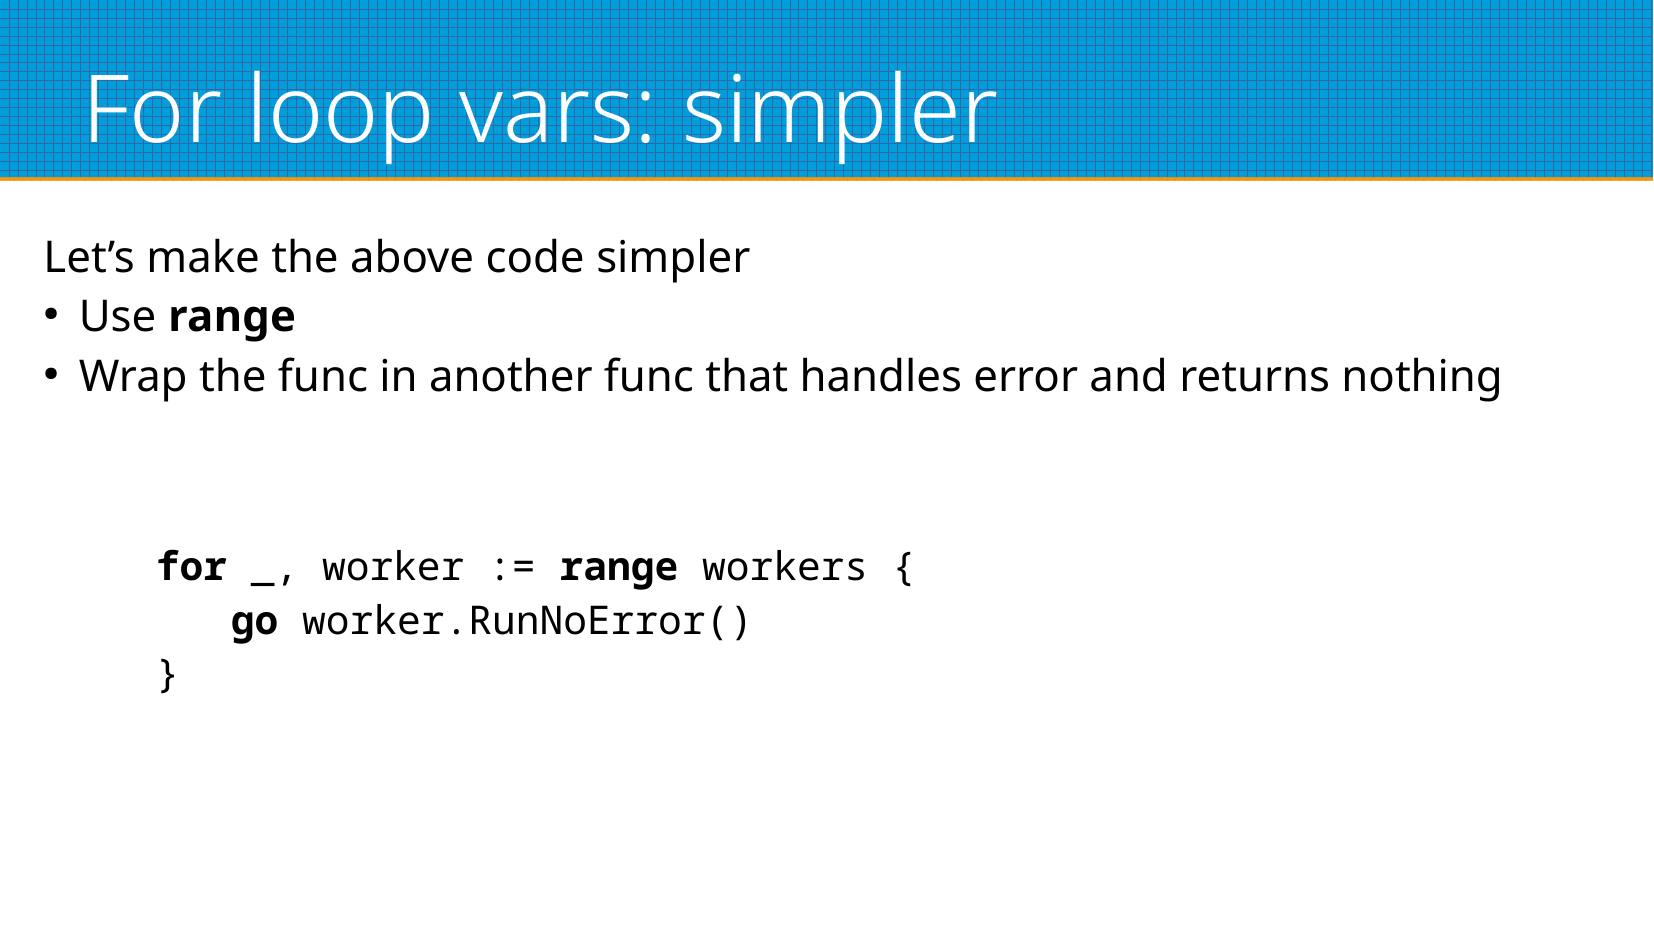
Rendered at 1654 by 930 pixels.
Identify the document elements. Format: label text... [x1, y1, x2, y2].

text_box for _, worker := range workers { go worker.RunNoError() } [150, 449, 1378, 788]
text_box Let’s make the above code simpler Use range Wrap the func in another func that handles error and returns nothing [37, 219, 1509, 470]
title For loop vars: simpler [82, 14, 1571, 171]
